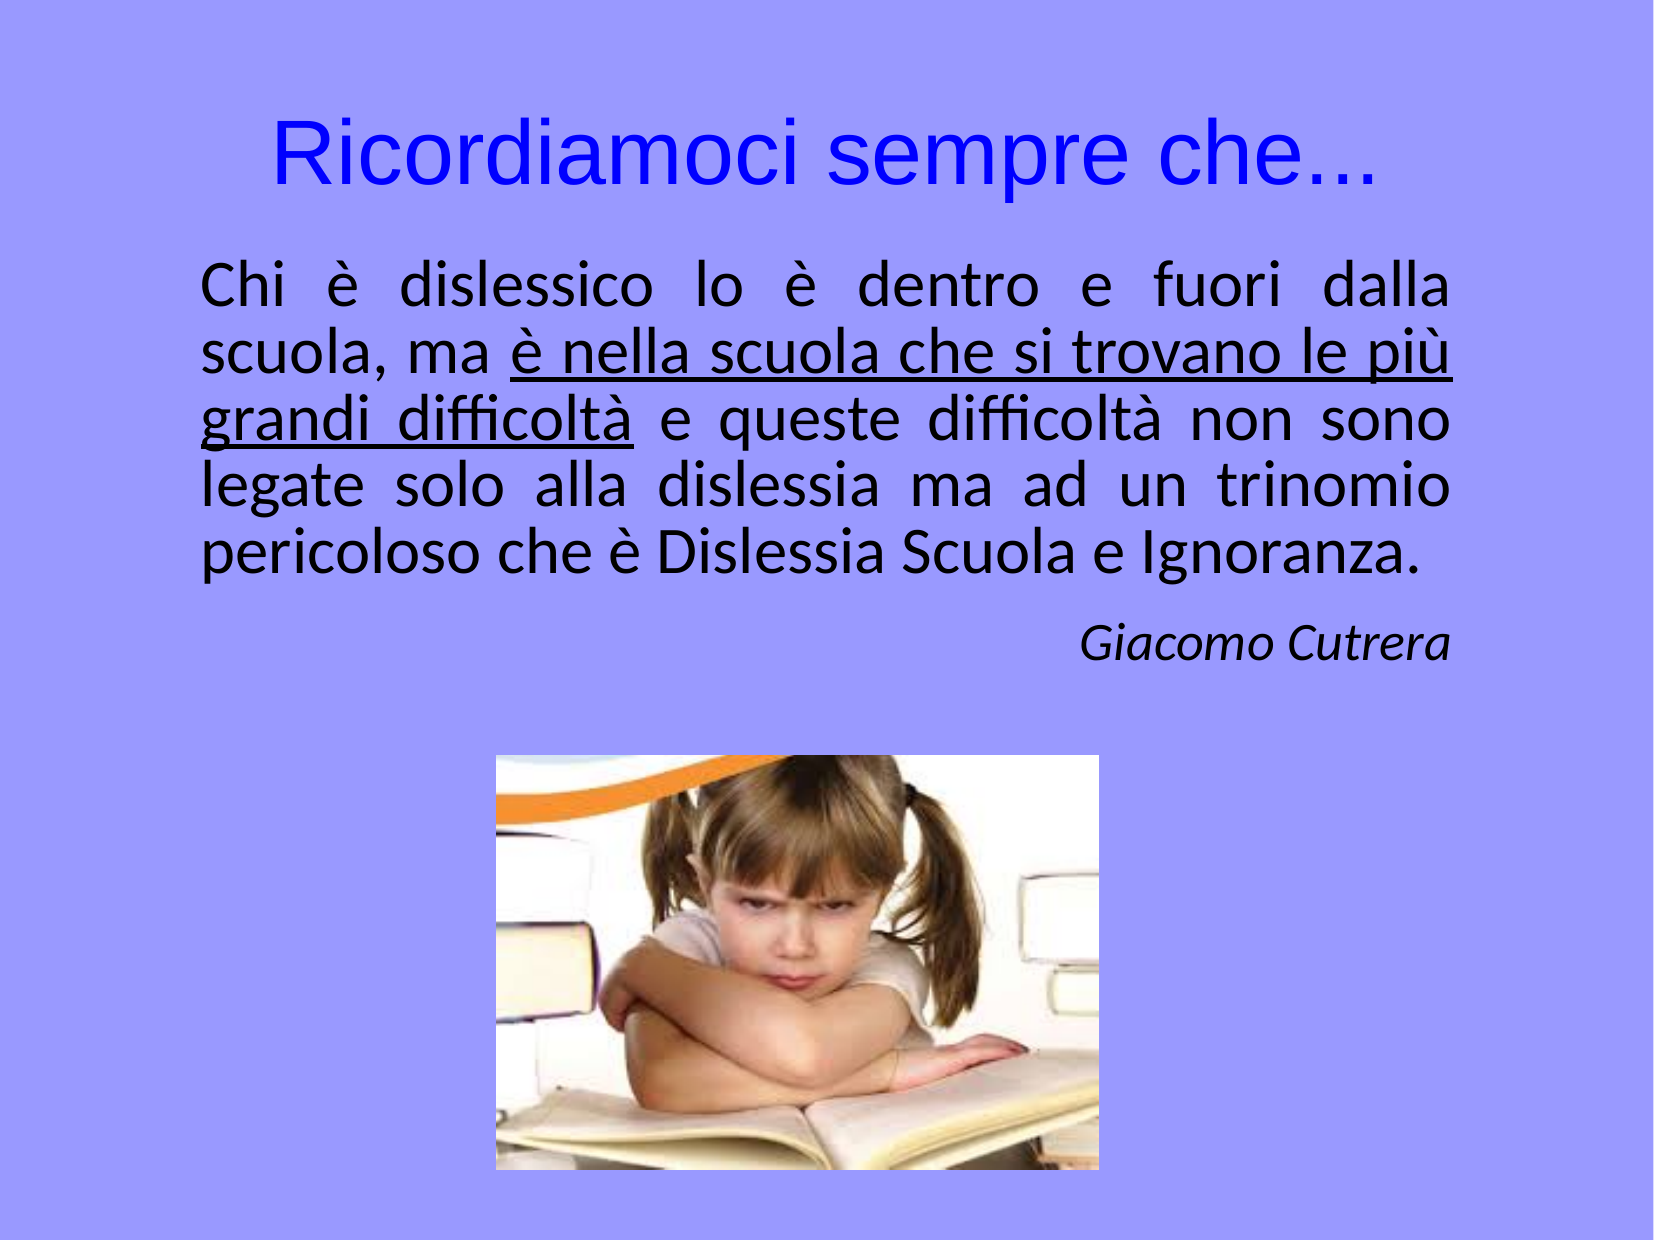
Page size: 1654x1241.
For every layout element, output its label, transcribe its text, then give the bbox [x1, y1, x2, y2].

picture [496, 755, 1099, 1170]
list Chi è dislessico lo è dentro e fuori dalla scuola, ma è nella scuola che si trovano le più grandi difficoltà e queste difficoltà non sono legate solo alla dislessia ma ad un trinomio pericoloso che è Dislessia Scuola e Ignoranza. Giacomo Cutrera [200, 256, 1453, 1075]
title Ricordiamoci sempre che... [82, 49, 1571, 257]
